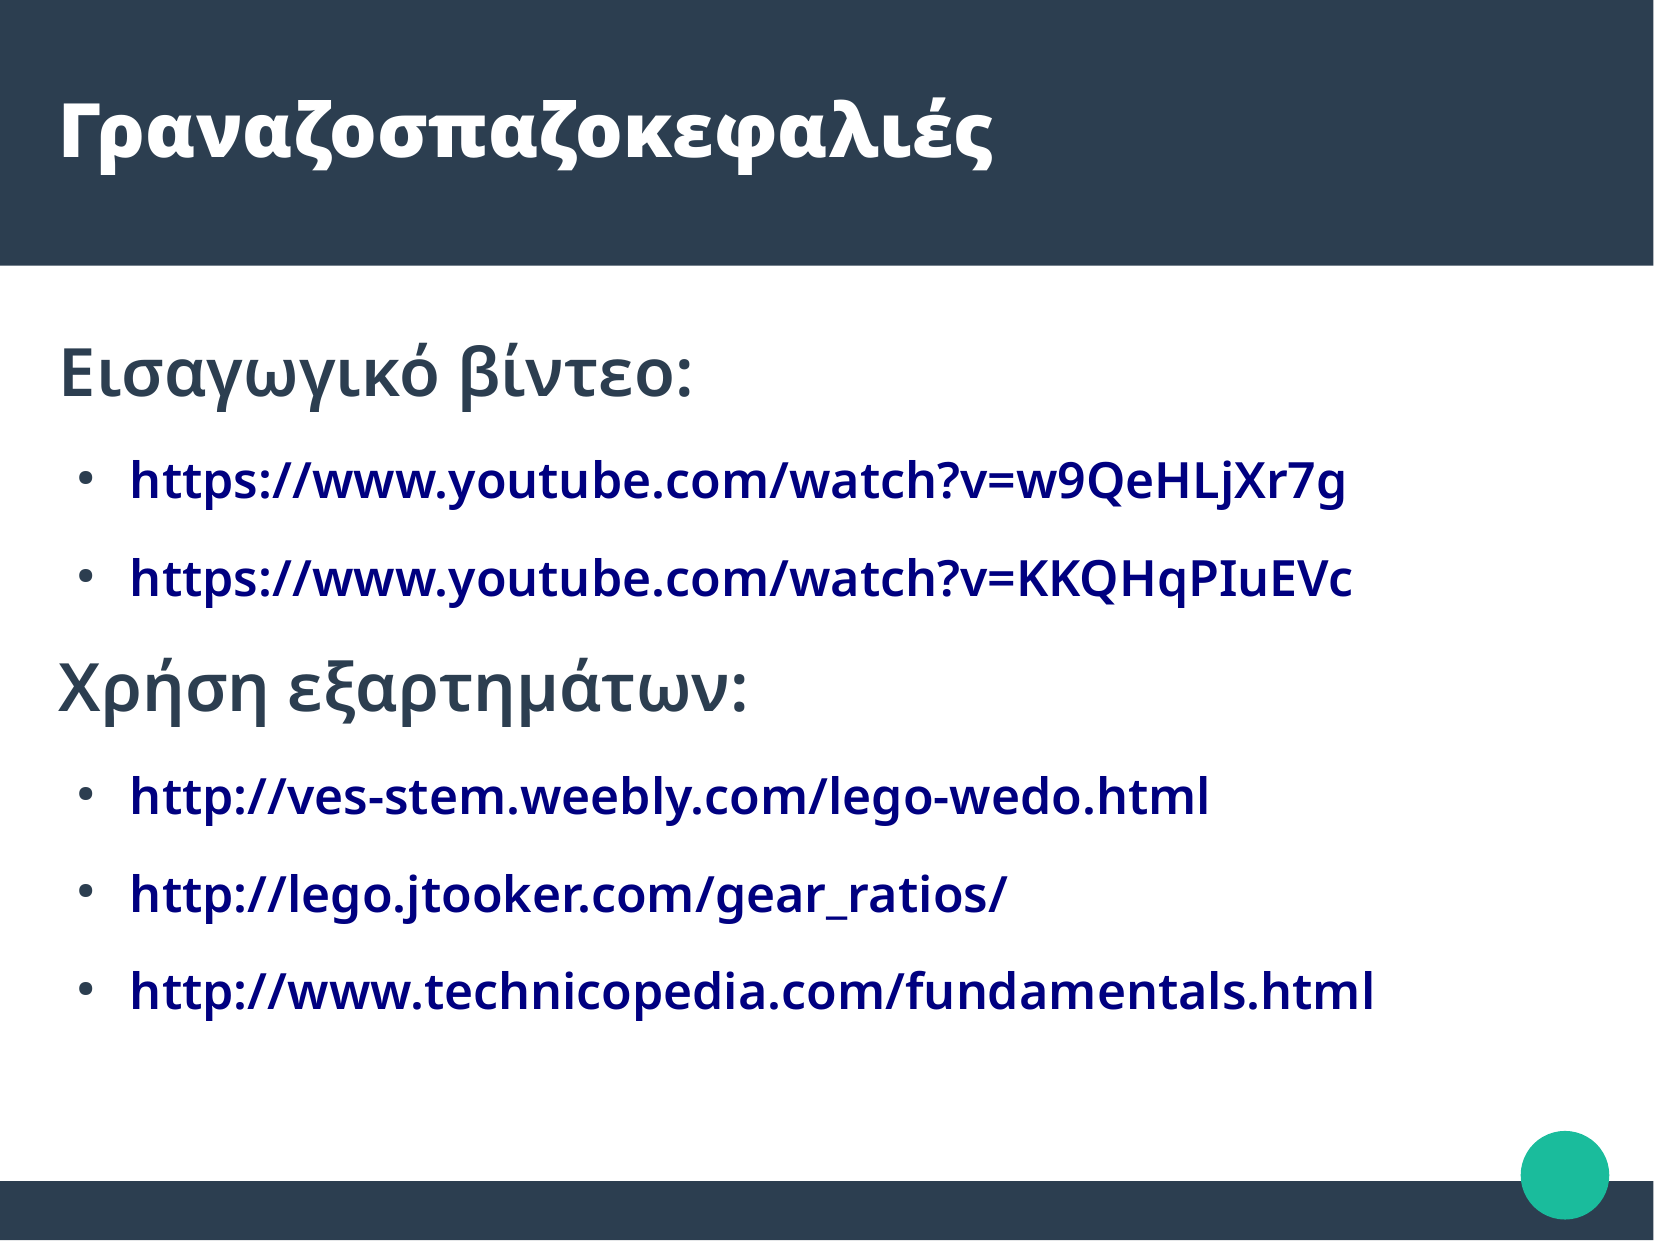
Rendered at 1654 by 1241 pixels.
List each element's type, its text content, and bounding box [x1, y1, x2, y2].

title Γραναζοσπαζοκεφαλιές [59, 49, 1595, 207]
list Εισαγωγικό βίντεο: https://www.youtube.com/watch?v=w9QeHLjXr7g https://www.youtube.com/watch?v=KKQHqPIuEVc Χρήση εξαρτημάτων: http://ves-stem.weebly.com/lego-wedo.html http://lego.jtooker.com/gear_ratios/ http://www.technicopedia.com/fundamentals.html [59, 324, 1595, 1152]
